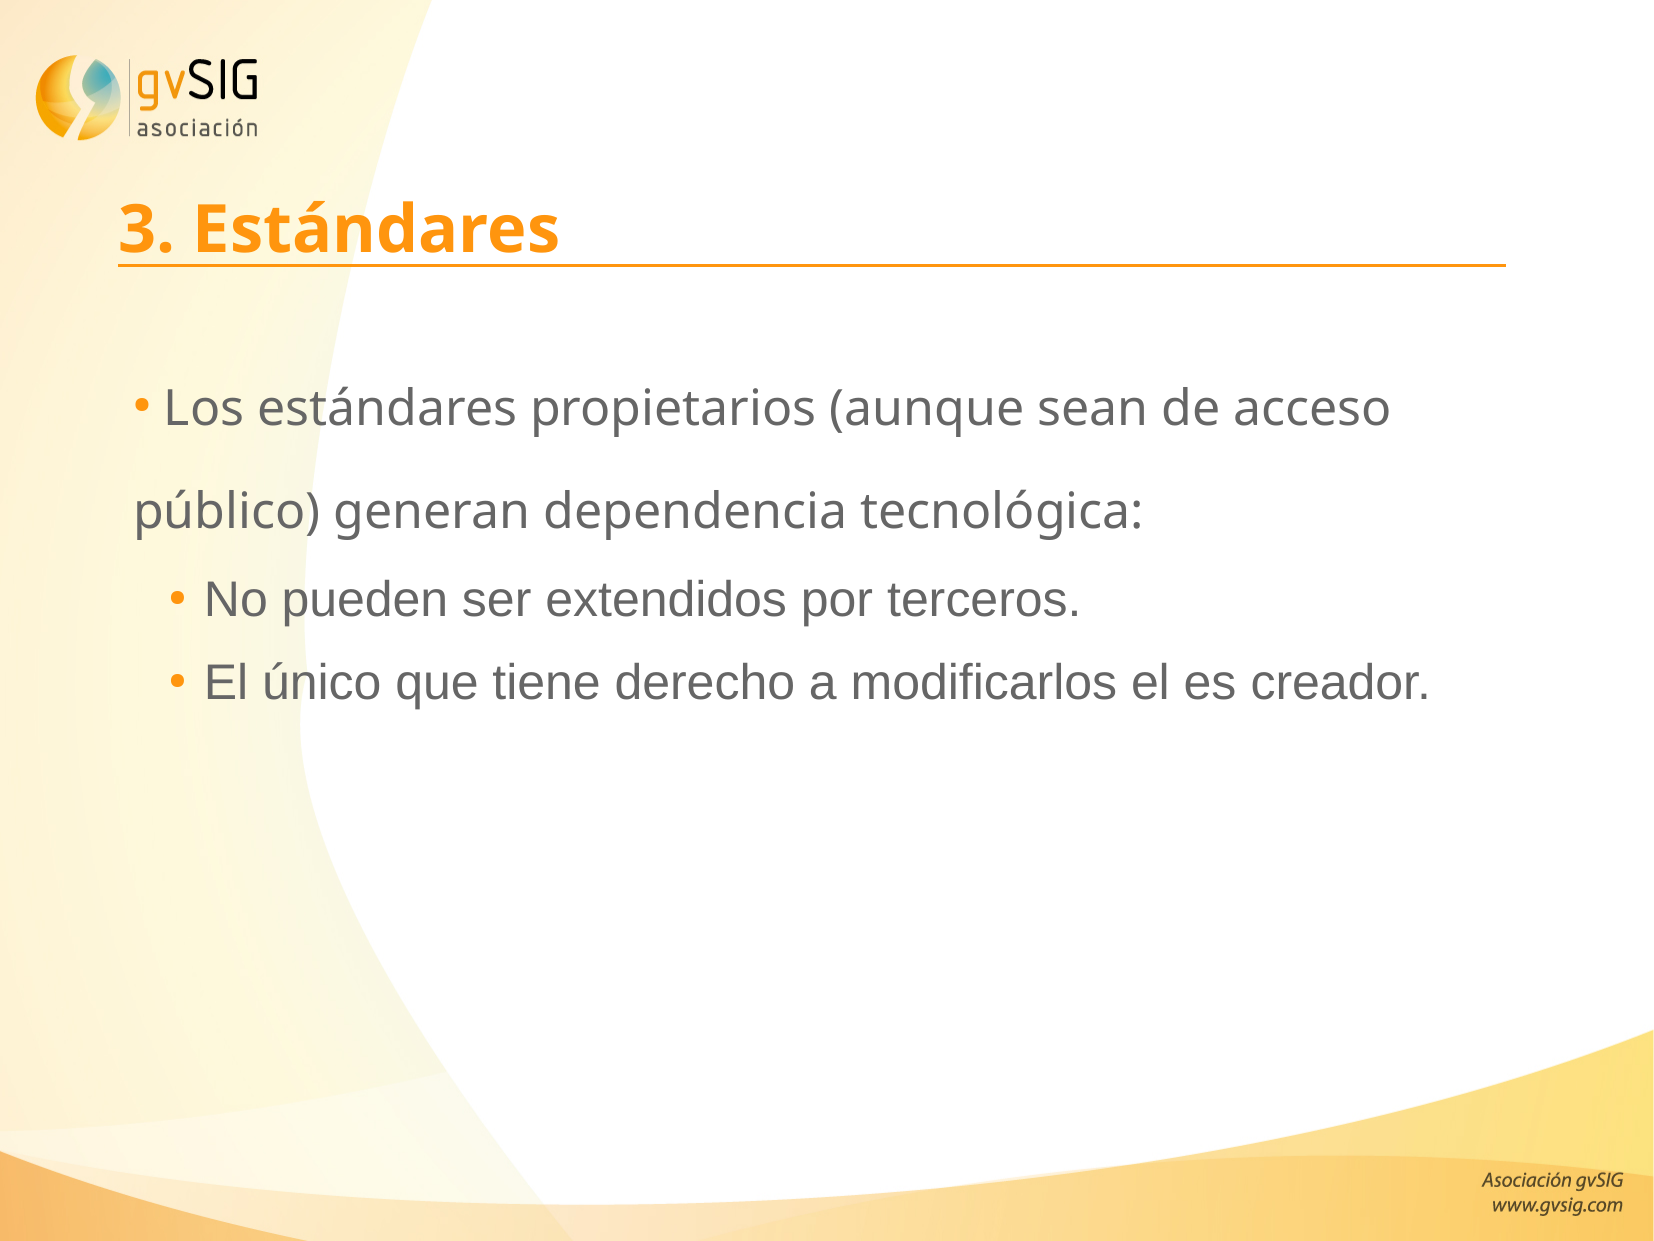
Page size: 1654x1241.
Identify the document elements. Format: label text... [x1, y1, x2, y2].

title 3. Estándares [118, 177, 1607, 276]
text_box Los estándares propietarios (aunque sean de acceso público) generan dependencia tecnológica: No pueden ser extendidos por terceros. El único que tiene derecho a modificarlos el es creador. [118, 330, 1477, 701]
picture [0, 0, 1654, 1241]
